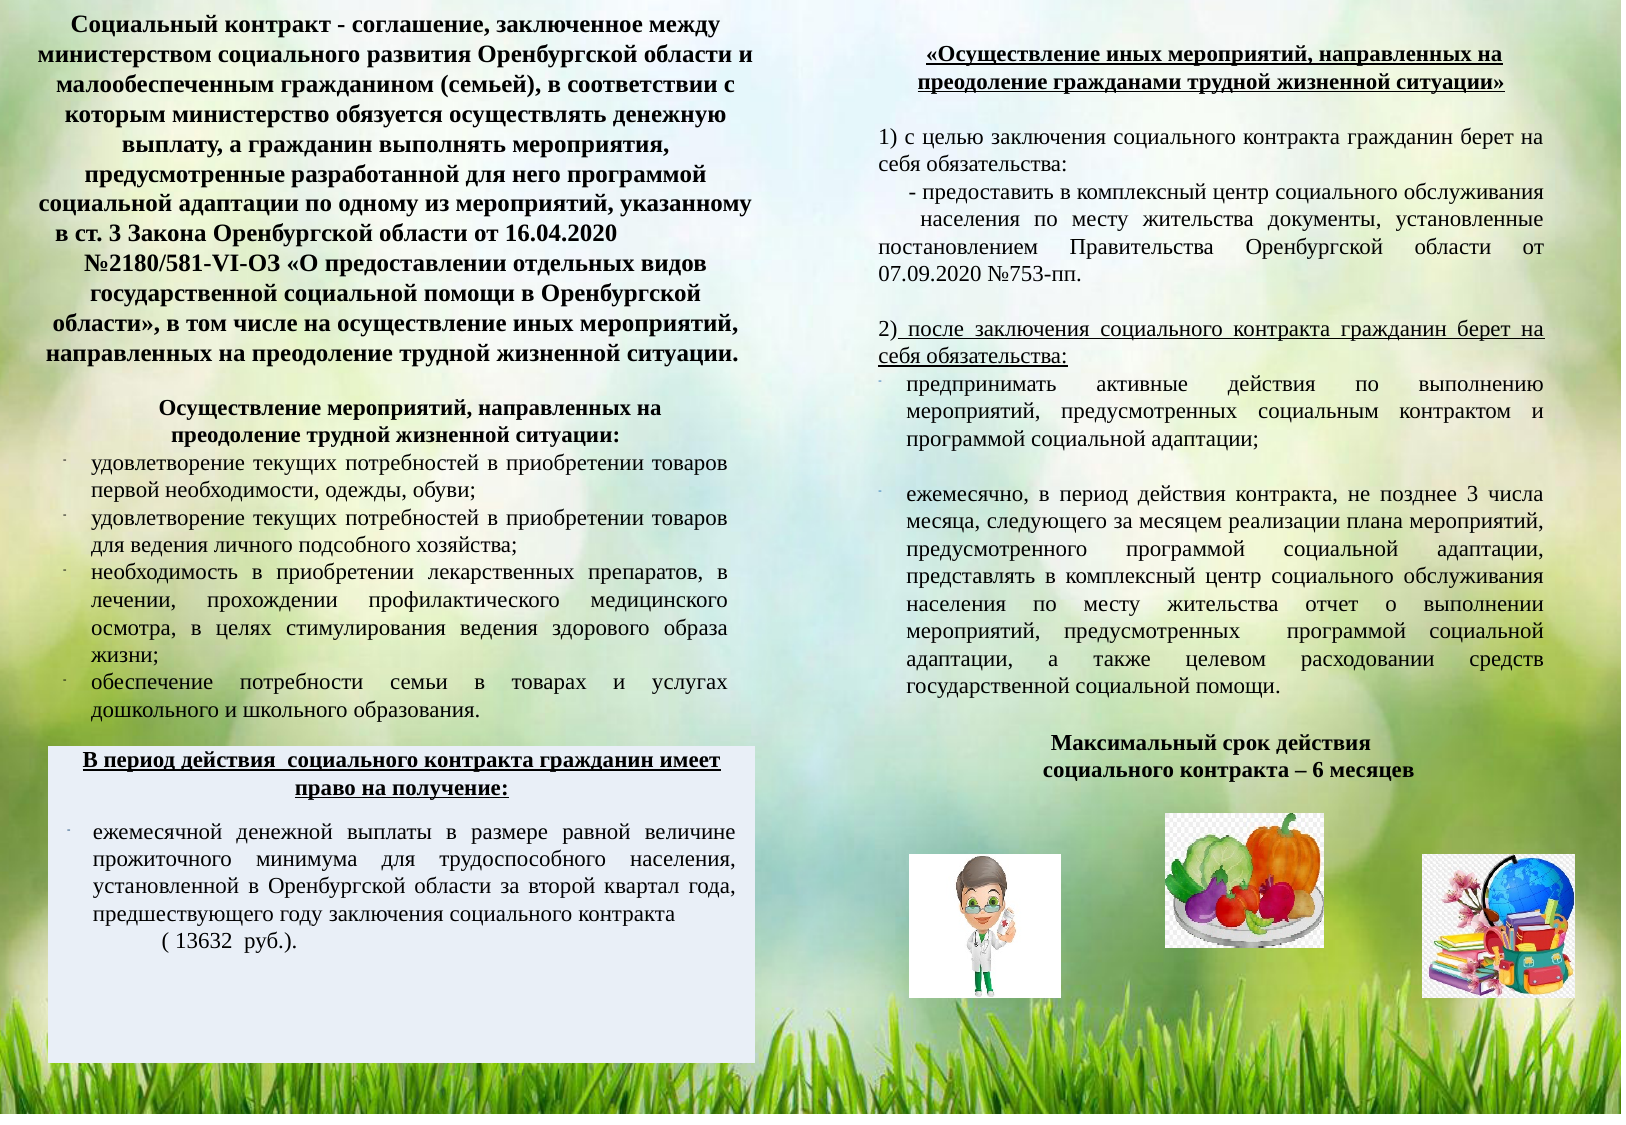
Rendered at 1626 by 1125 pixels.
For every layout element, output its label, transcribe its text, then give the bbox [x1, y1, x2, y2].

text_box Осуществление мероприятий, направленных на преодоление трудной жизненной ситуации: удовлетворение текущих потребностей в приобретении товаров первой необходимости, одежды, обуви; удовлетворение текущих потребностей в приобретении товаров для ведения личного подсобного хозяйства; необходимость в приобретении лекарственных препаратов, в лечении, прохождении профилактического медицинского осмотра, в целях стимулирования ведения здорового образа жизни; обеспечение потребности семьи в товарах и услугах дошкольного и школьного образования. [48, 384, 744, 730]
text_box Социальный контракт - соглашение, заключенное между министерством социального развития Оренбургской области и малообеспеченным гражданином (семьей), в соответствии с которым министерство обязуется осуществлять денежную выплату, а гражданин выполнять мероприятия, предусмотренные разработанной для него программой социальной адаптации по одному из мероприятий, указанному в ст. 3 Закона Оренбургской области от 16.04.2020 №2180/581-VI-ОЗ «О предоставлении отдельных видов государственной социальной помощи в Оренбургской области», в том числе на осуществление иных мероприятий, направленных на преодоление трудной жизненной ситуации. [18, 0, 774, 375]
picture [0, 0, 1621, 1114]
text_box «Осуществление иных мероприятий, направленных на преодоление гражданами трудной жизненной ситуации» 1) с целью заключения социального контракта гражданин берет на себя обязательства: - предоставить в комплексный центр социального обслуживания населения по месту жительства документы, установленные постановлением Правительства Оренбургской области от 07.09.2020 №753-пп. 2) после заключения социального контракта гражданин берет на себя обязательства: предпринимать активные действия по выполнению мероприятий, предусмотренных социальным контрактом и программой социальной адаптации; ежемесячно, в период действия контракта, не позднее 3 числа месяца, следующего за месяцем реализации плана мероприятий, предусмотренного программой социальной адаптации, представлять в комплексный центр социального обслуживания населения по месту жительства отчет о выполнении мероприятий, предусмотренных программой социальной адаптации, а также целевом расходовании средств государственной социальной помощи. Максимальный срок действия социального контракта – 6 месяцев [863, 31, 1560, 818]
table_header В период действия социального контракта гражданин имеет право на получение: ежемесячной денежной выплаты в размере равной величине прожиточного минимума для трудоспособного населения, установленной в Оренбургской области за второй квартал года, предшествующего году заключения социального контракта ( 13632 руб.). [48, 746, 755, 1063]
